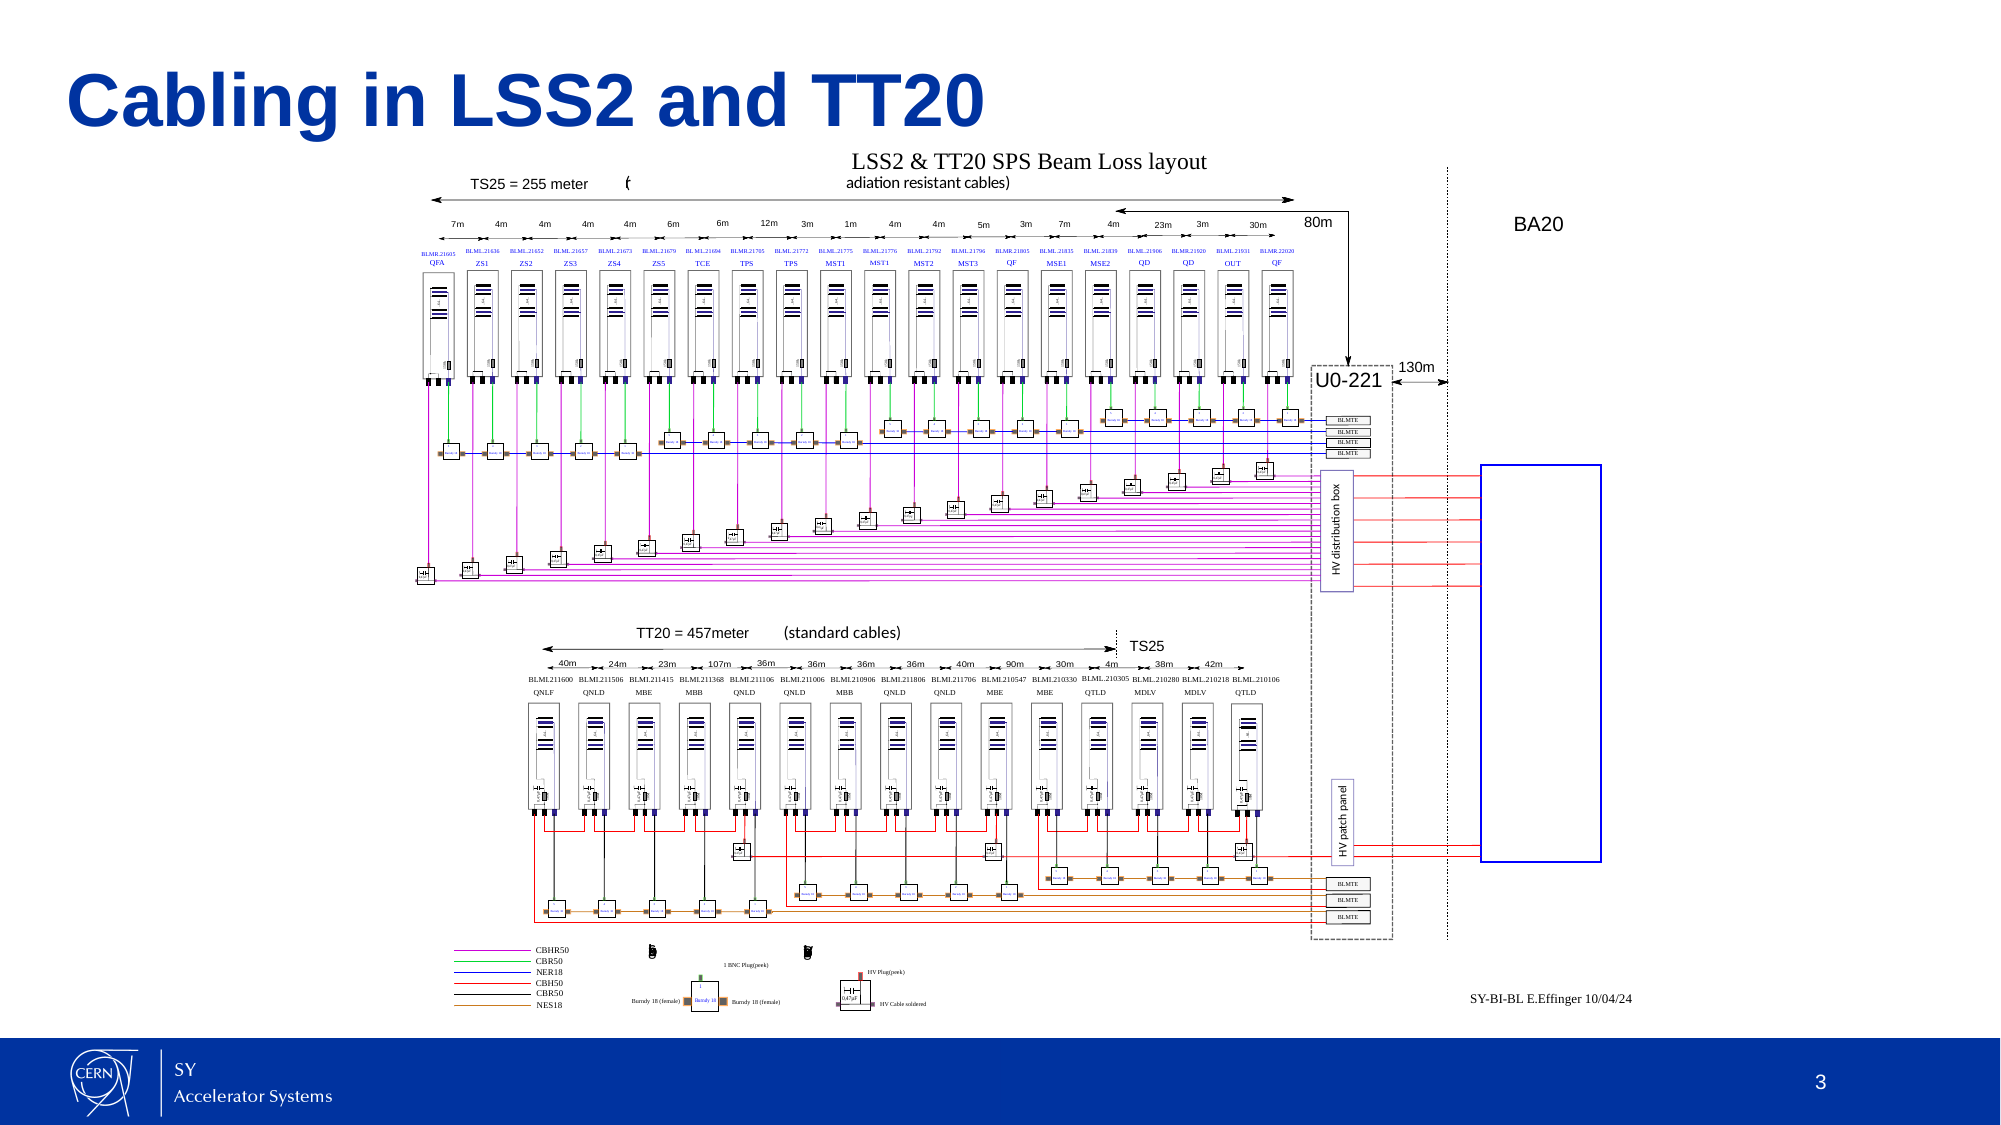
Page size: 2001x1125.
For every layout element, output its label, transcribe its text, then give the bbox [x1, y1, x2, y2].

text_box 2 [1815, 1051, 1927, 1112]
title Cabling in LSS2 and TT20 [66, 61, 1934, 237]
picture [409, 140, 1650, 1018]
